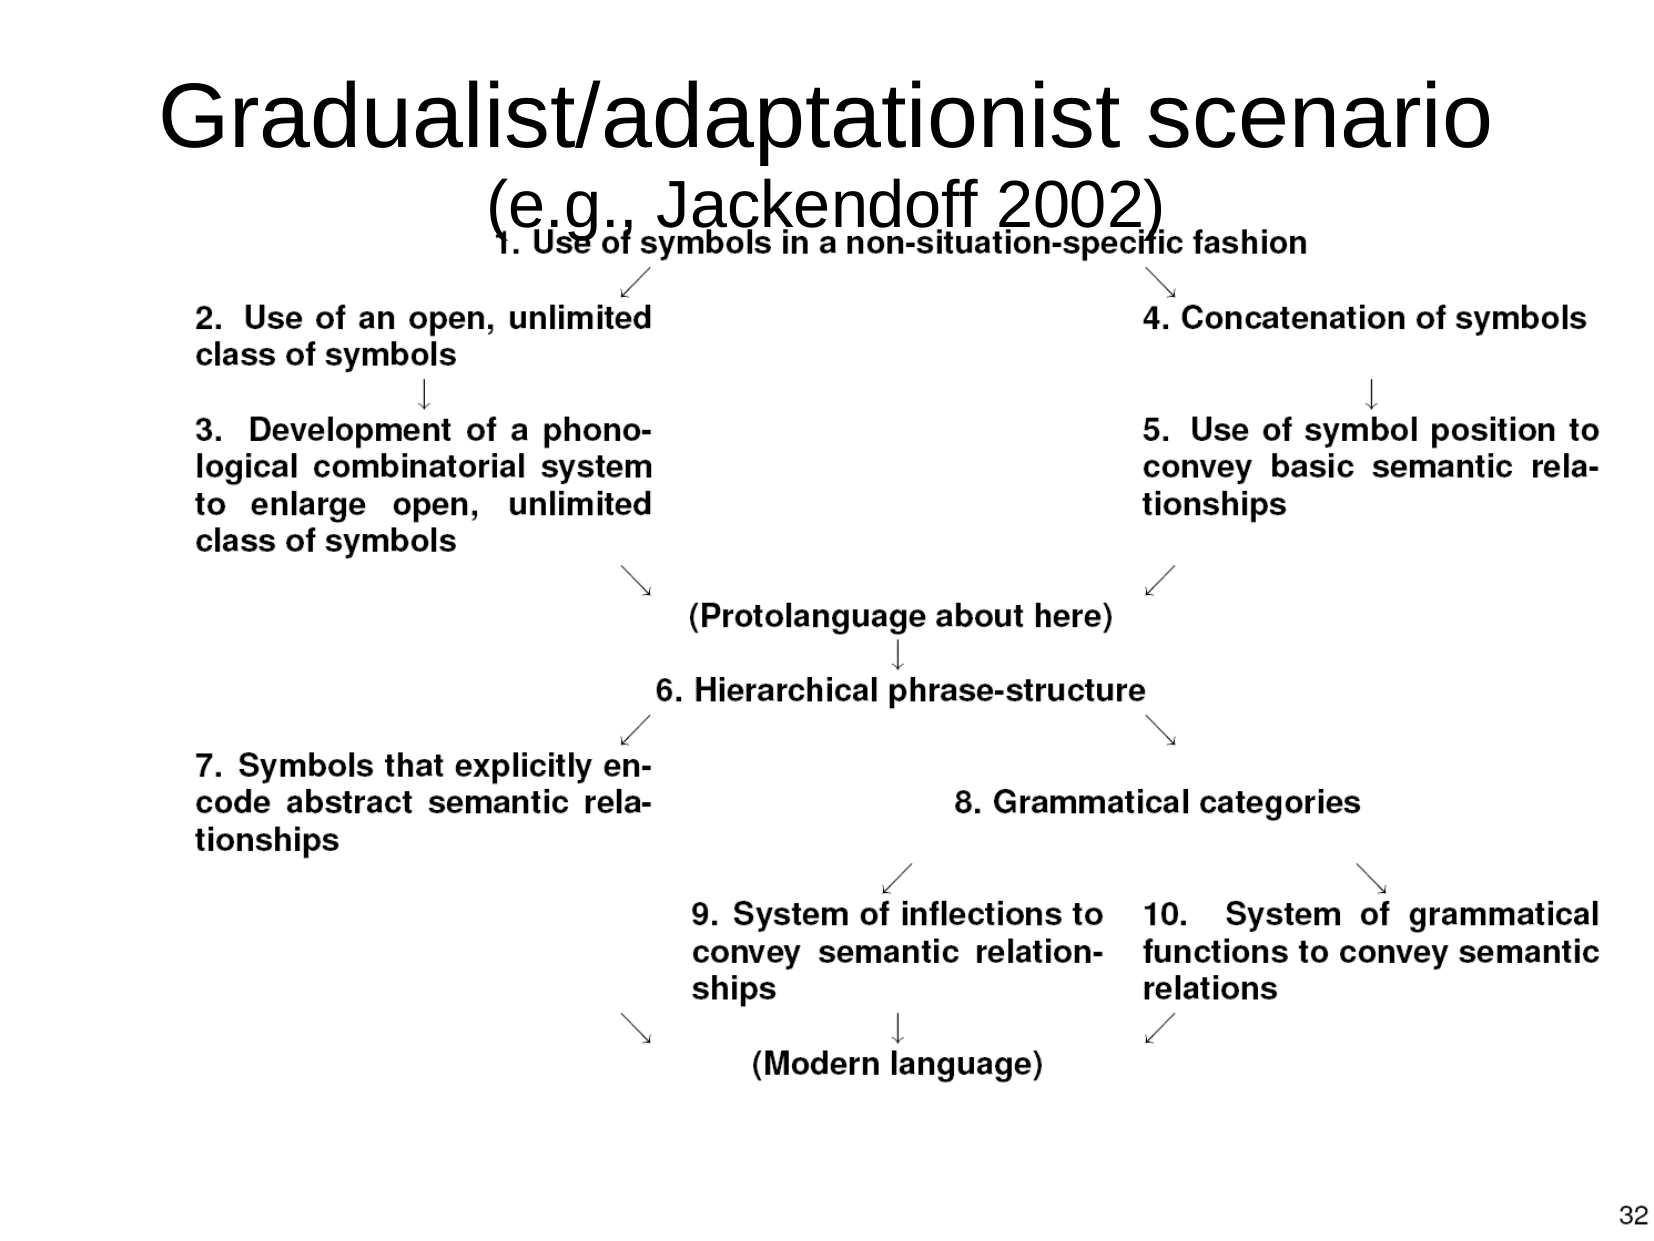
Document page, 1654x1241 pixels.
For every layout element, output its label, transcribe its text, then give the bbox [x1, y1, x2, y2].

title Gradualist/adaptationist scenario (e.g., Jackendoff 2002) [82, 49, 1571, 257]
picture [0, 72, 1654, 1241]
